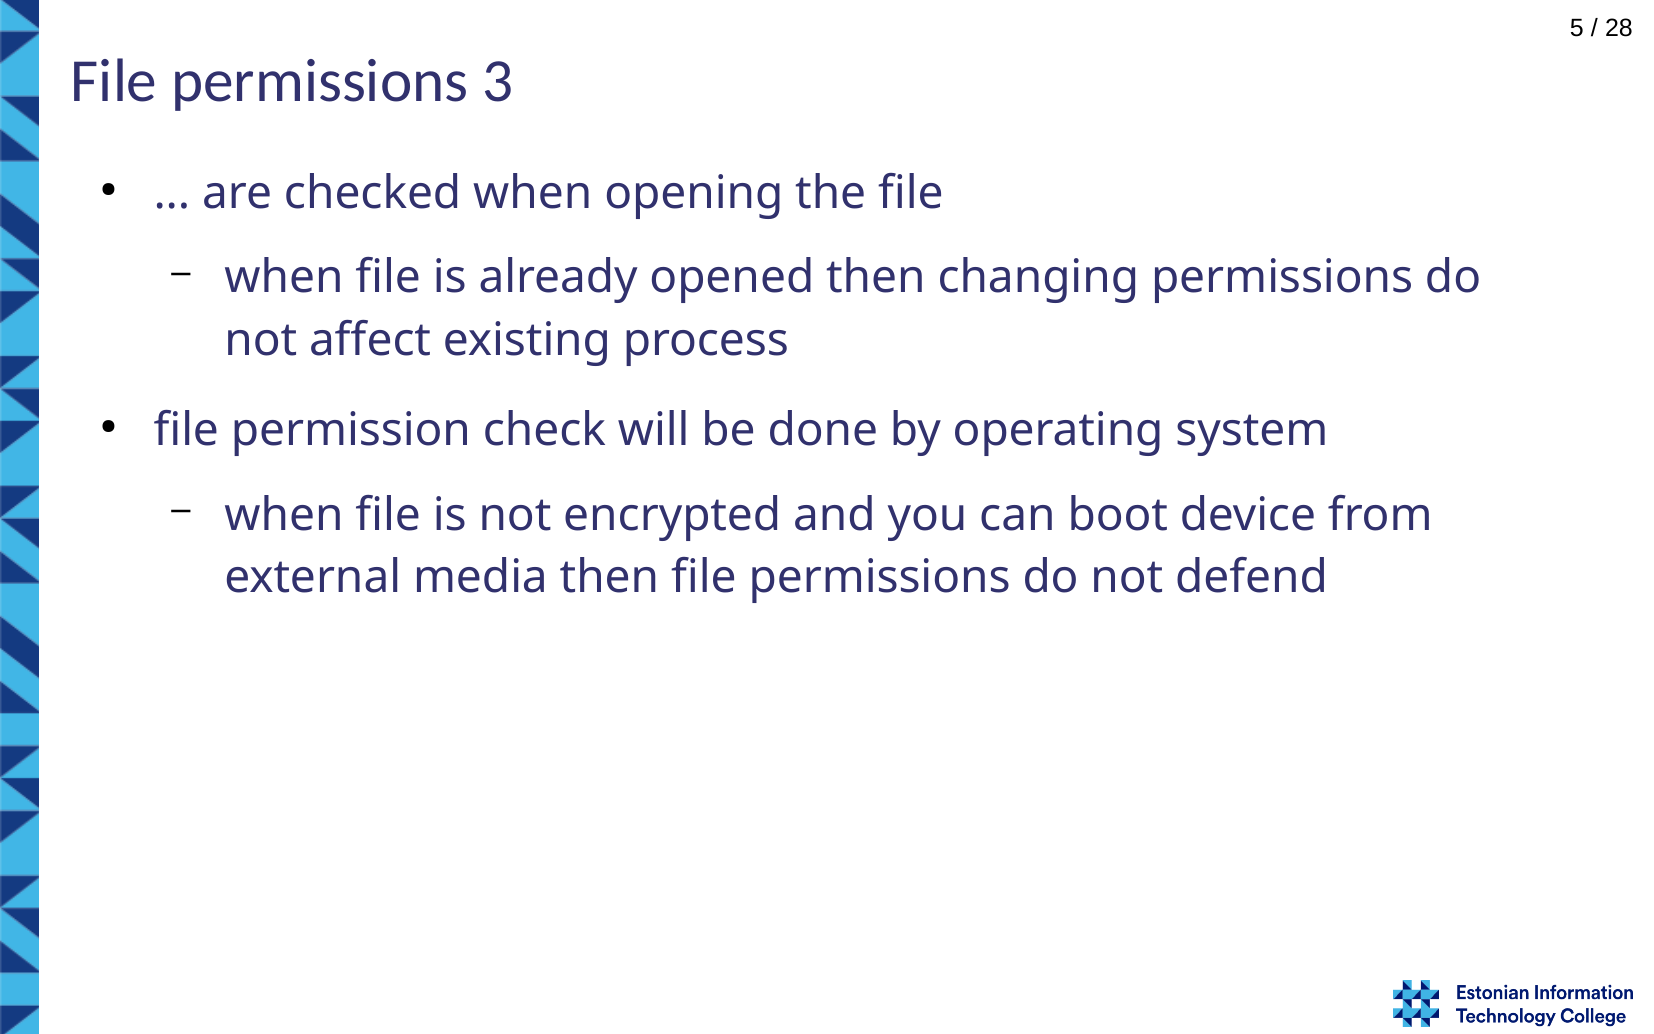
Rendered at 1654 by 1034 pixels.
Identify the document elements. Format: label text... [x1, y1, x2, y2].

title File permissions 3 [70, 41, 1630, 130]
list ... are checked when opening the file when file is already opened then changing permissions do not affect existing process file permission check will be done by operating system when file is not encrypted and you can boot device from external media then file permissions do not defend [82, 159, 1538, 877]
picture [1393, 980, 1633, 1027]
